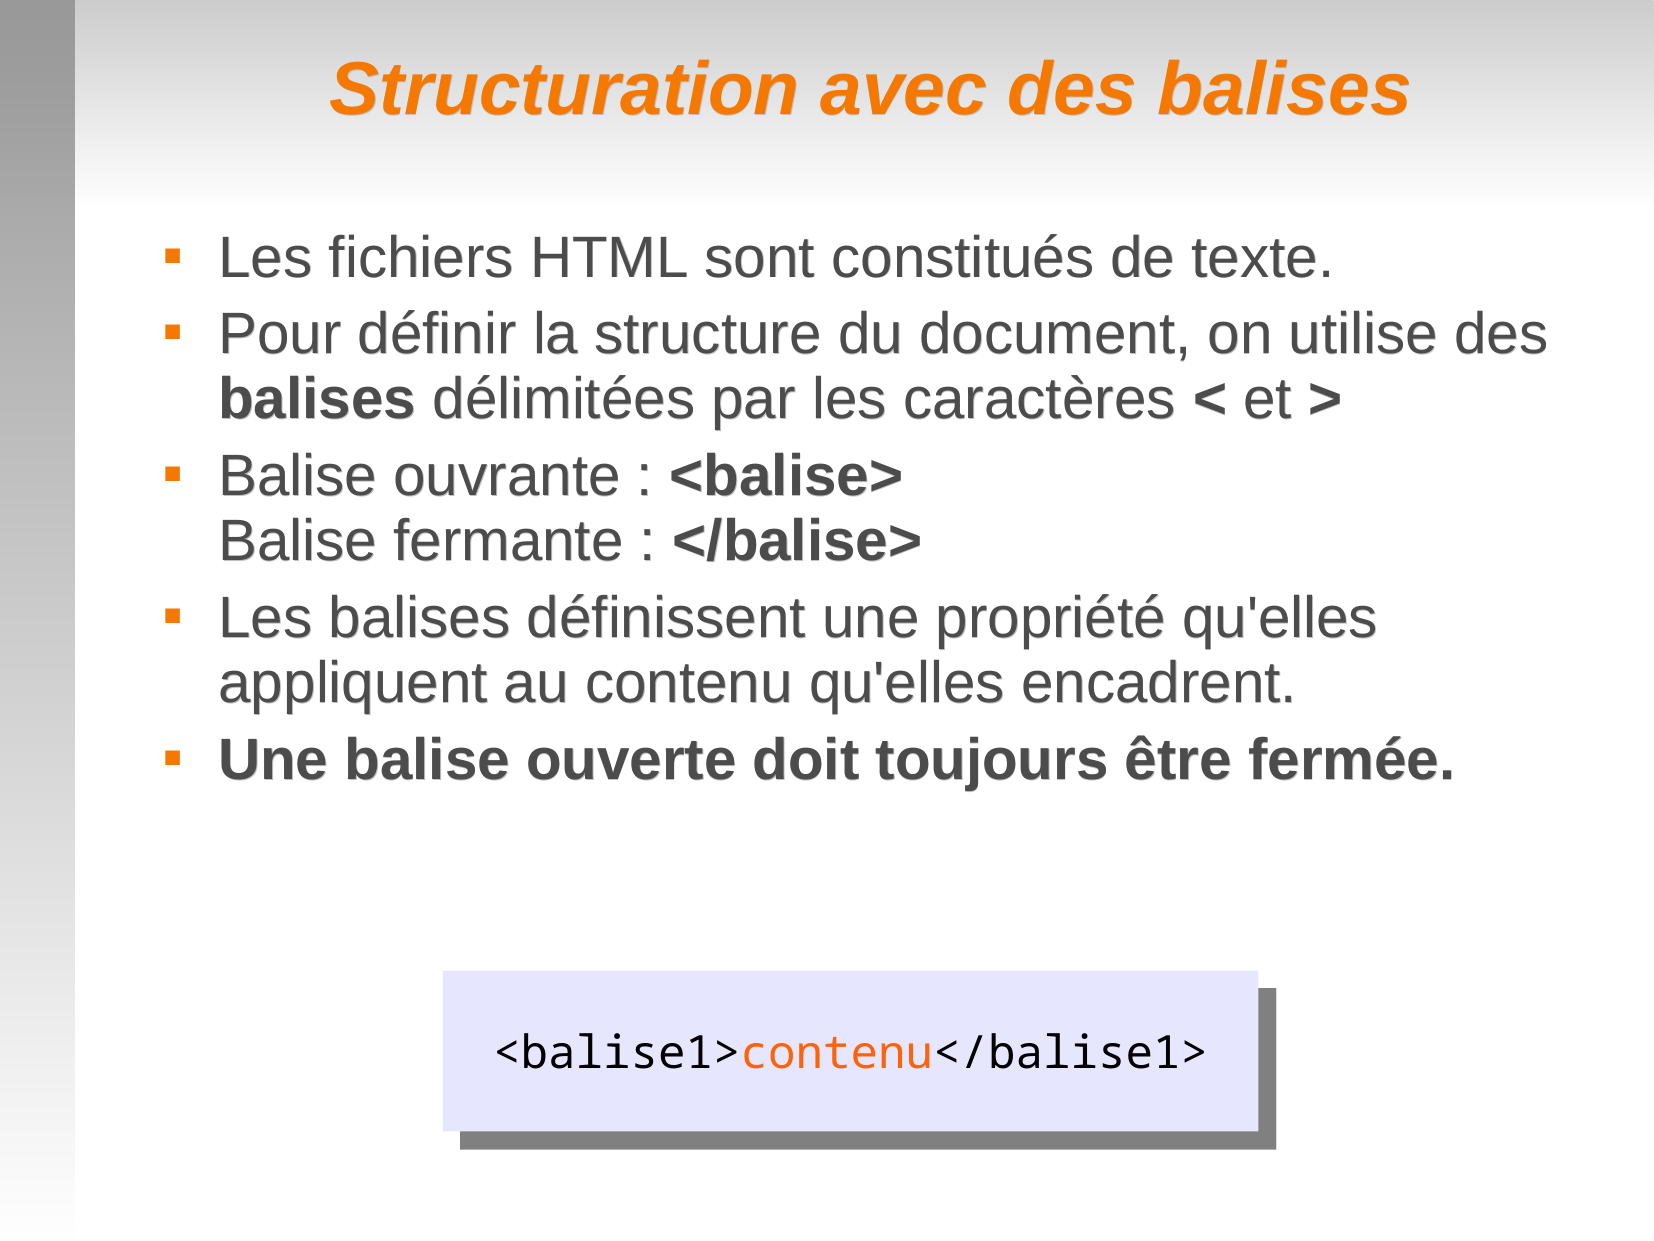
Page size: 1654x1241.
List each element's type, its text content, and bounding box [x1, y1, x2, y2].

list Les fichiers HTML sont constitués de texte. Pour définir la structure du document, on utilise des balises délimitées par les caractères < et > Balise ouvrante : <balise> Balise fermante : </balise> Les balises définissent une propriété qu'elles appliquent au contenu qu'elles encadrent. Une balise ouverte doit toujours être fermée. [147, 224, 1625, 1185]
title Structuration avec des balises [88, 0, 1654, 178]
text_box <balise1>contenu</balise1> [442, 970, 1259, 1123]
